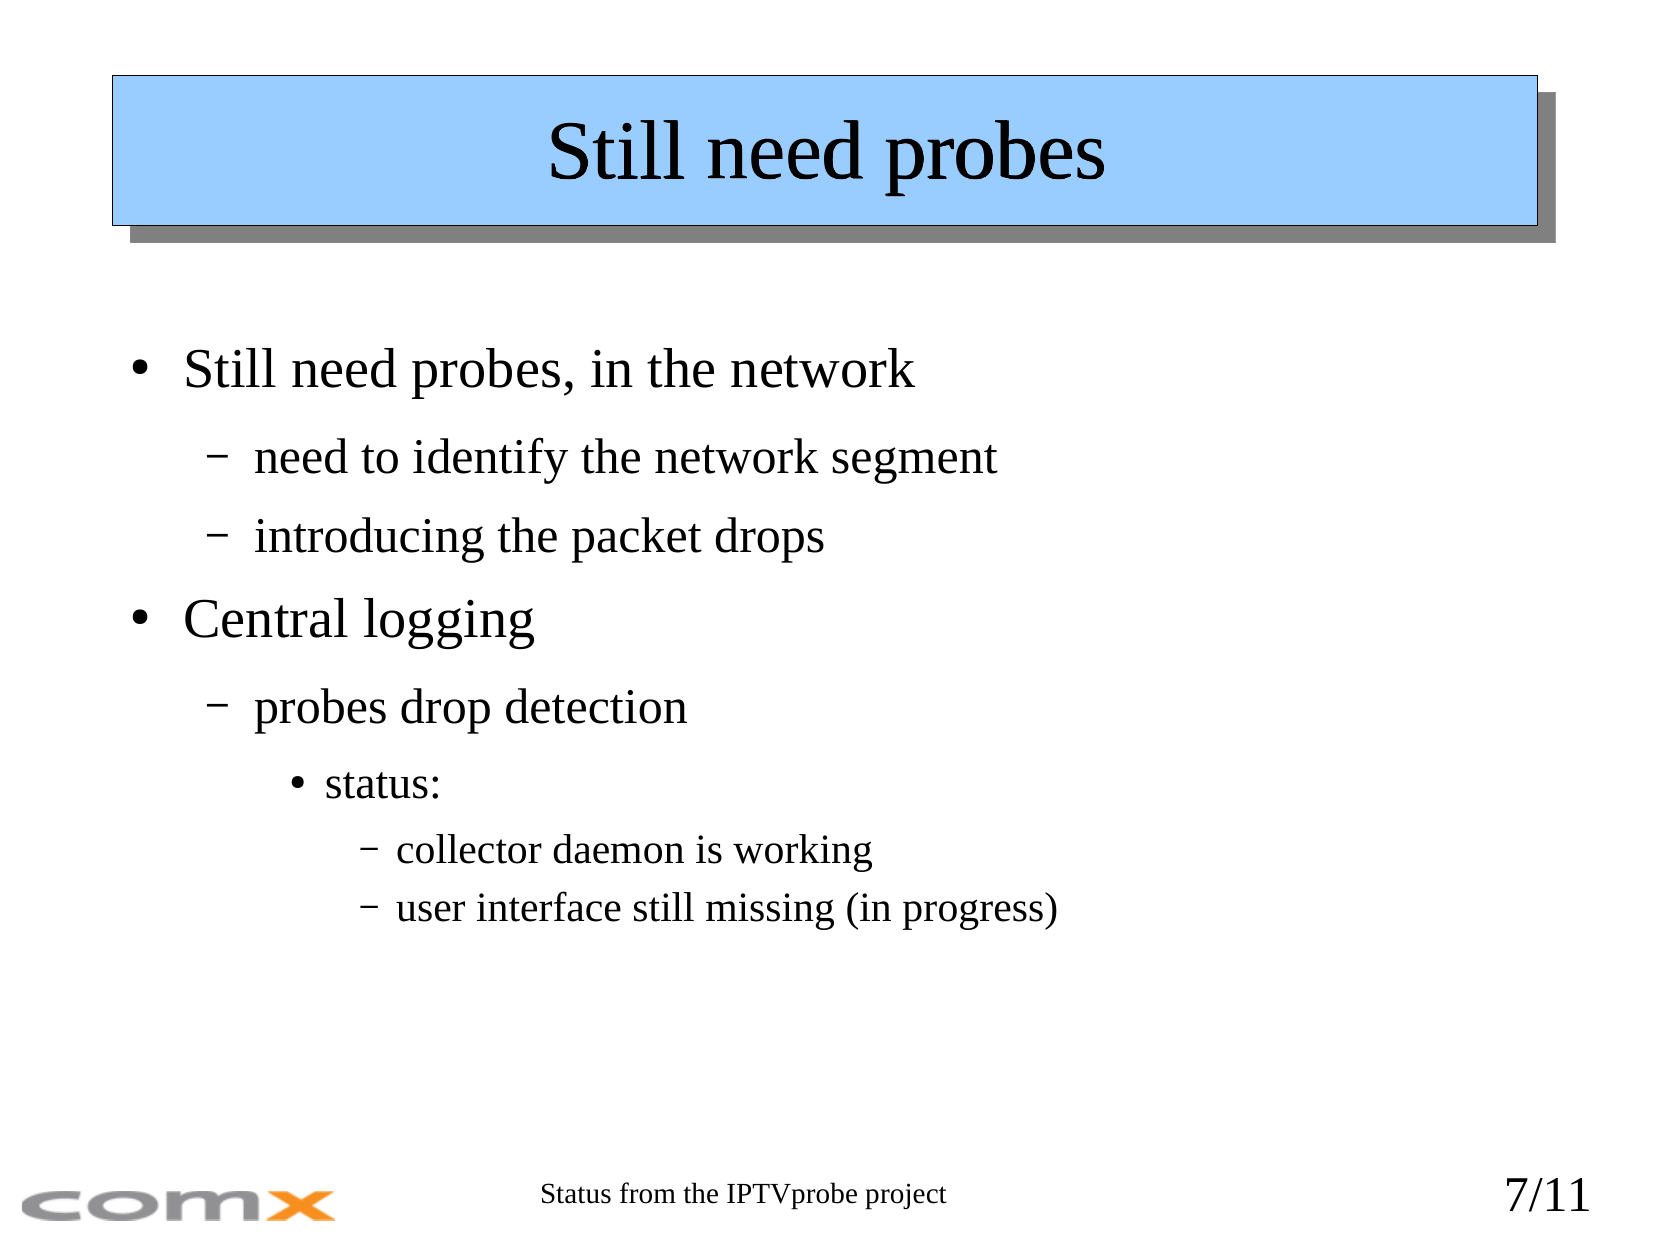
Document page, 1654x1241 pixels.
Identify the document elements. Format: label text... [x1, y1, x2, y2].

title Still need probes [116, 75, 1538, 226]
list Still need probes, in the network need to identify the network segment introducing the packet drops Central logging probes drop detection status: collector daemon is working user interface still missing (in progress) [112, 337, 1538, 1126]
picture [21, 1191, 335, 1221]
